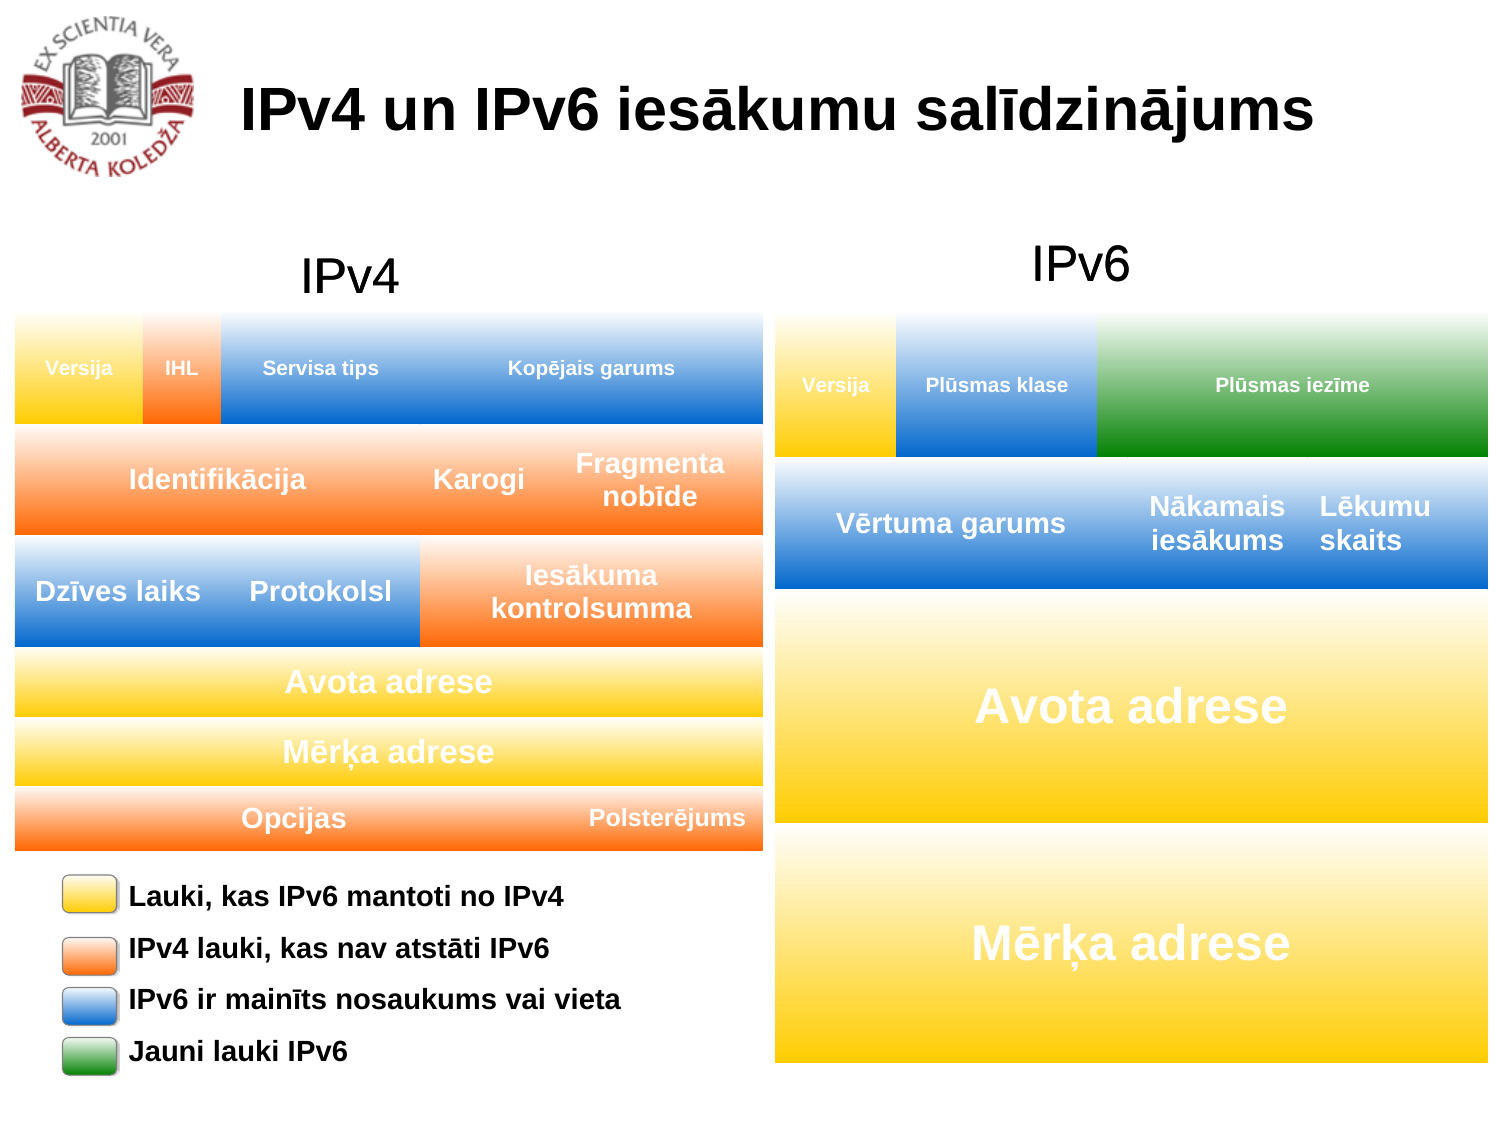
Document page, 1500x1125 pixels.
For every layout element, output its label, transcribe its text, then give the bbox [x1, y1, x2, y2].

table_header Versija [775, 313, 896, 458]
table_cell Avota adrese [775, 589, 1488, 824]
table_header Versija [15, 313, 143, 424]
table_cell Opcijas [15, 786, 573, 850]
table_cell Karogi [420, 424, 538, 536]
table_header Plūsmas iezīme [1098, 313, 1488, 458]
table_header Kopējais garums [420, 313, 763, 424]
table_cell Iesākuma kontrolsumma [420, 536, 763, 648]
table_cell Lēkumu skaits [1308, 458, 1488, 589]
text_box IPv4 [288, 237, 413, 310]
title IPv4 un IPv6 iesākumu salīdzinājums [61, 50, 1474, 161]
table_header Servisa tips [221, 313, 420, 424]
table_cell Identifikācija [15, 424, 420, 536]
picture [21, 16, 194, 177]
table_cell Dzīves laiks [15, 536, 221, 648]
table_cell Polsterējums [573, 786, 763, 850]
text_box IPv6 [875, 224, 1288, 297]
table_cell Mērķa adrese [775, 824, 1488, 1063]
table_cell Fragmenta nobīde [538, 424, 763, 536]
table_cell Mērķa adrese [15, 718, 763, 786]
table_cell Protokolsl [221, 536, 420, 648]
table_header Plūsmas klase [896, 313, 1098, 458]
table_cell Vērtuma garums [775, 458, 1128, 589]
table_cell Nākamais iesākums [1128, 458, 1308, 589]
table_header IHL [143, 313, 221, 424]
text_box Lauki, kas IPv6 mantoti no IPv4 IPv4 lauki, kas nav atstāti IPv6 IPv6 ir mainīts nosaukums vai vieta Jauni lauki IPv6 [0, 873, 763, 1075]
table_cell Avota adrese [15, 648, 763, 718]
